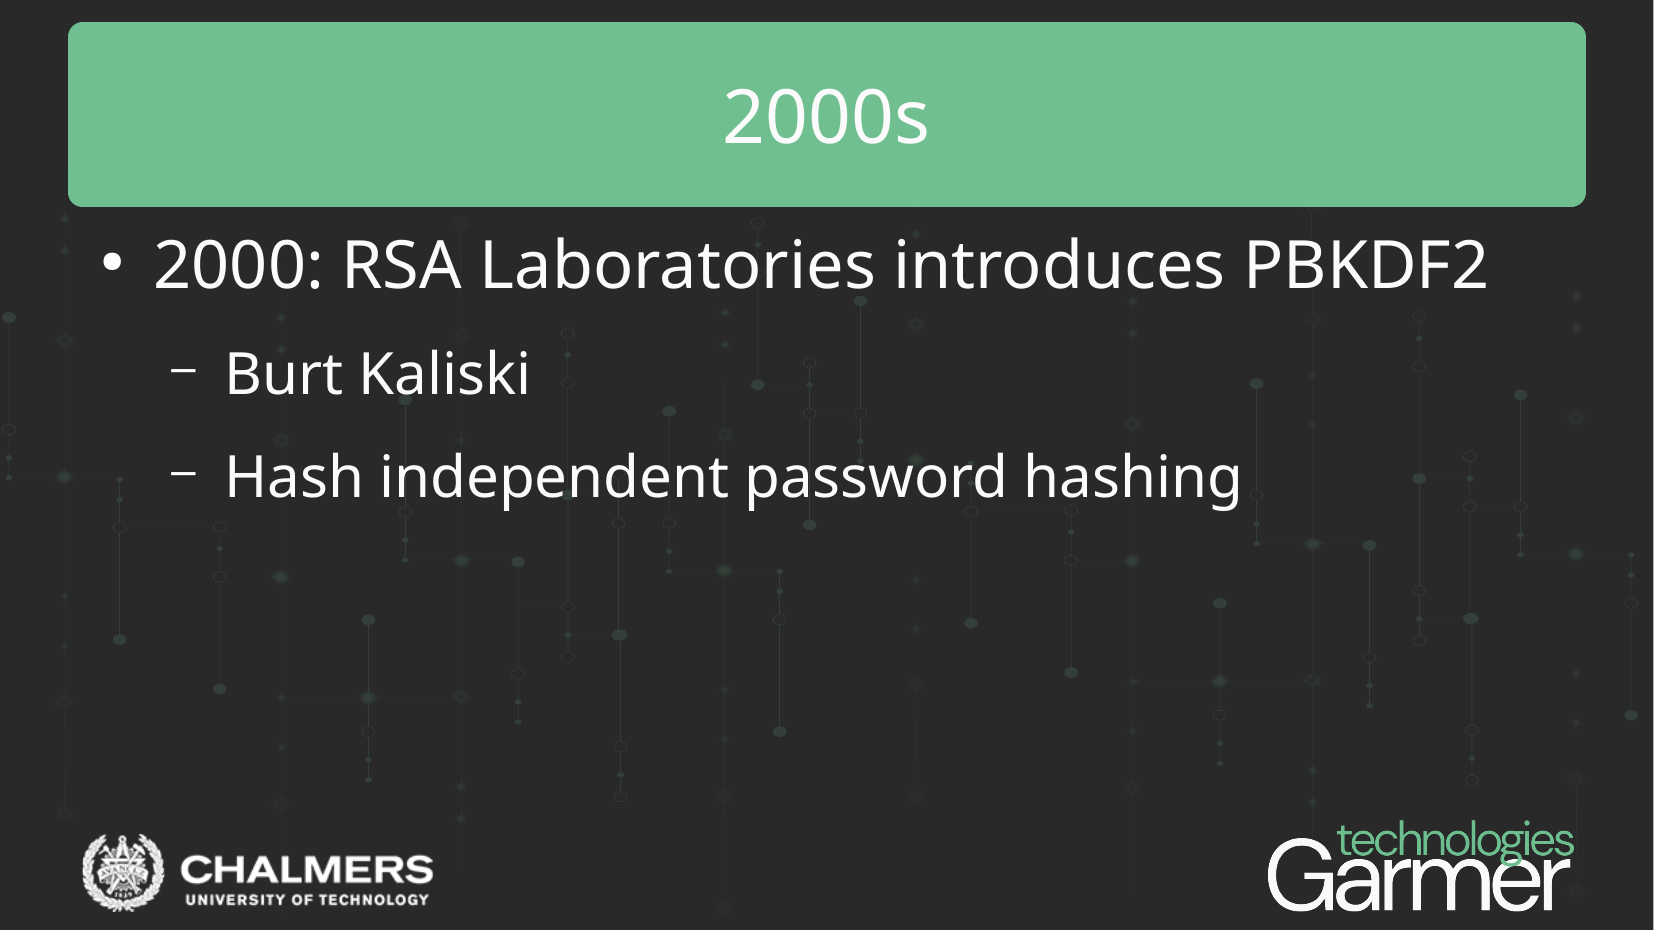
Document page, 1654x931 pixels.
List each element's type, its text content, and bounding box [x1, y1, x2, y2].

picture [82, 834, 443, 912]
picture [1246, 807, 1607, 912]
title 2000s [82, 37, 1571, 193]
list 2000: RSA Laboratories introduces PBKDF2 Burt Kaliski Hash independent password hashing [82, 217, 1571, 758]
